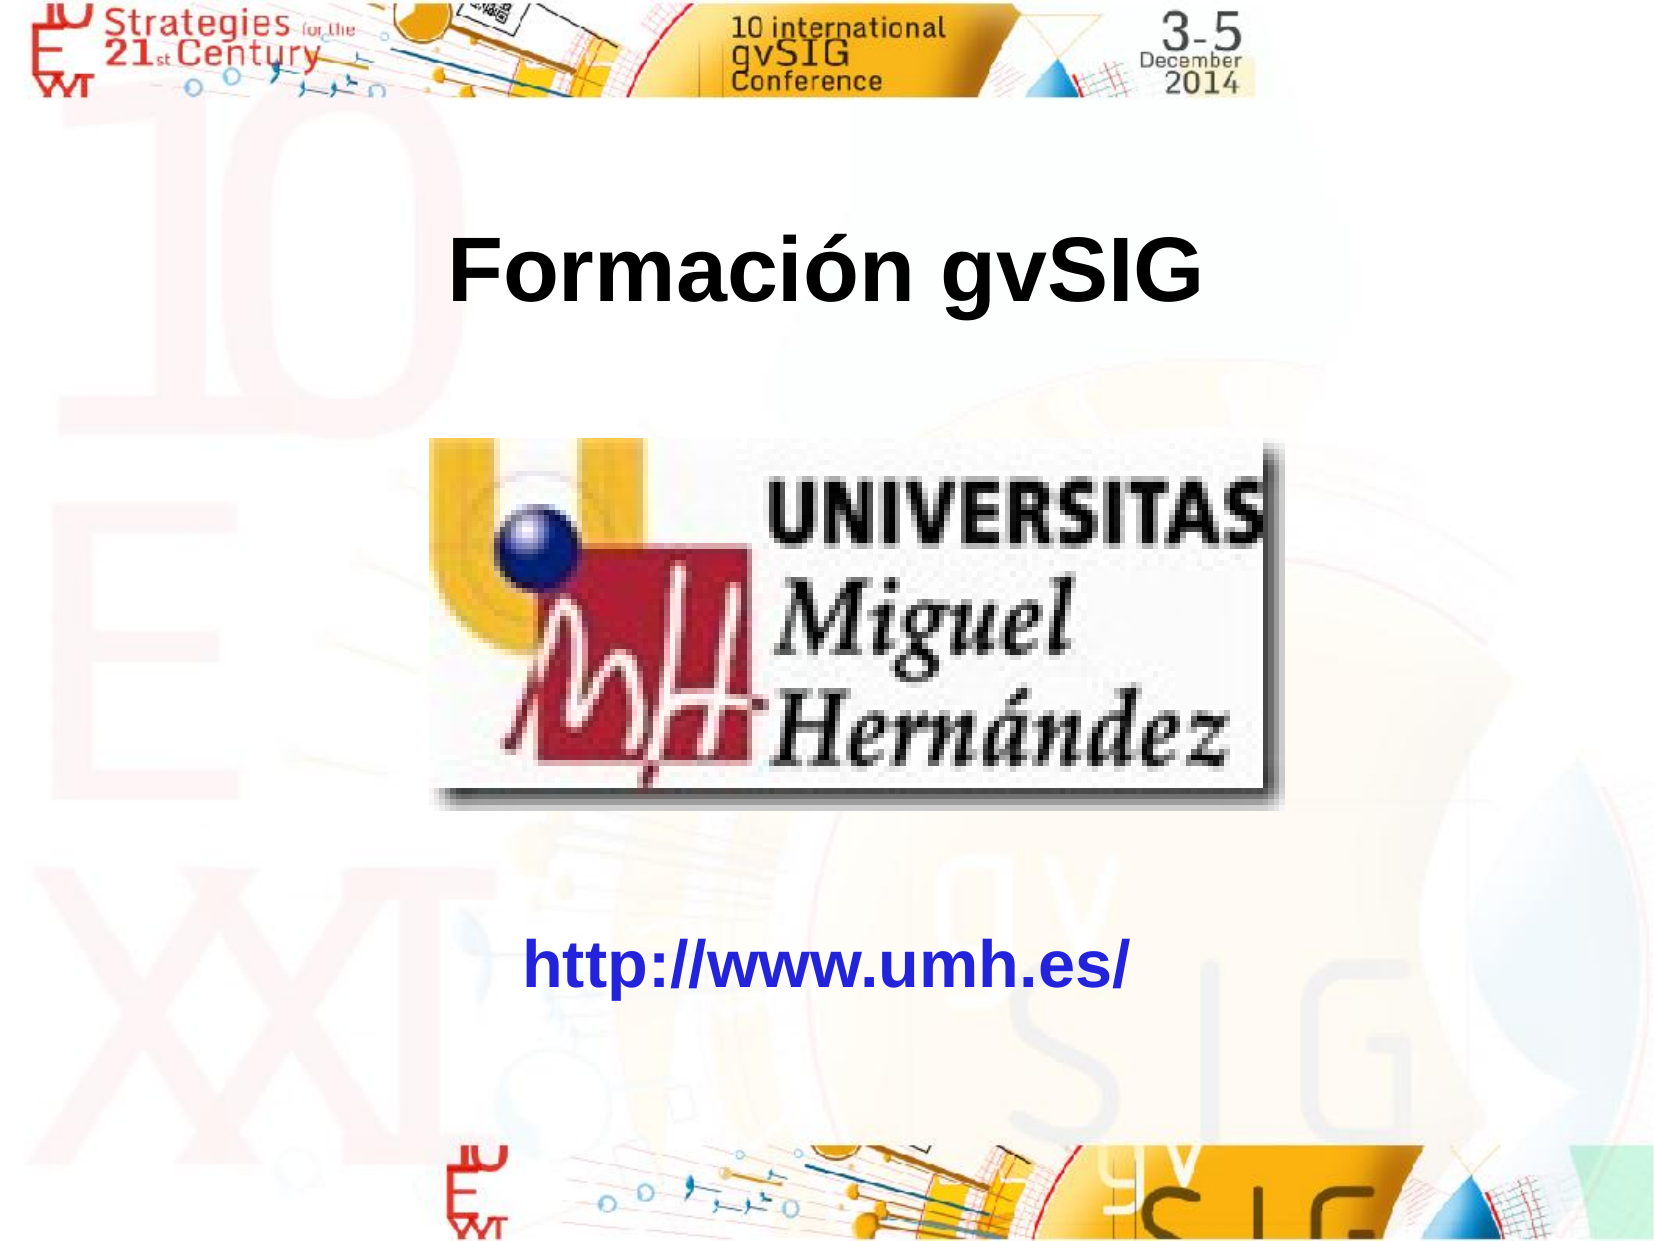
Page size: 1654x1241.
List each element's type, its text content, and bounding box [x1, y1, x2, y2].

picture [0, 0, 1654, 1241]
list Formación gvSIG http://www.umh.es/ [82, 218, 1571, 1003]
